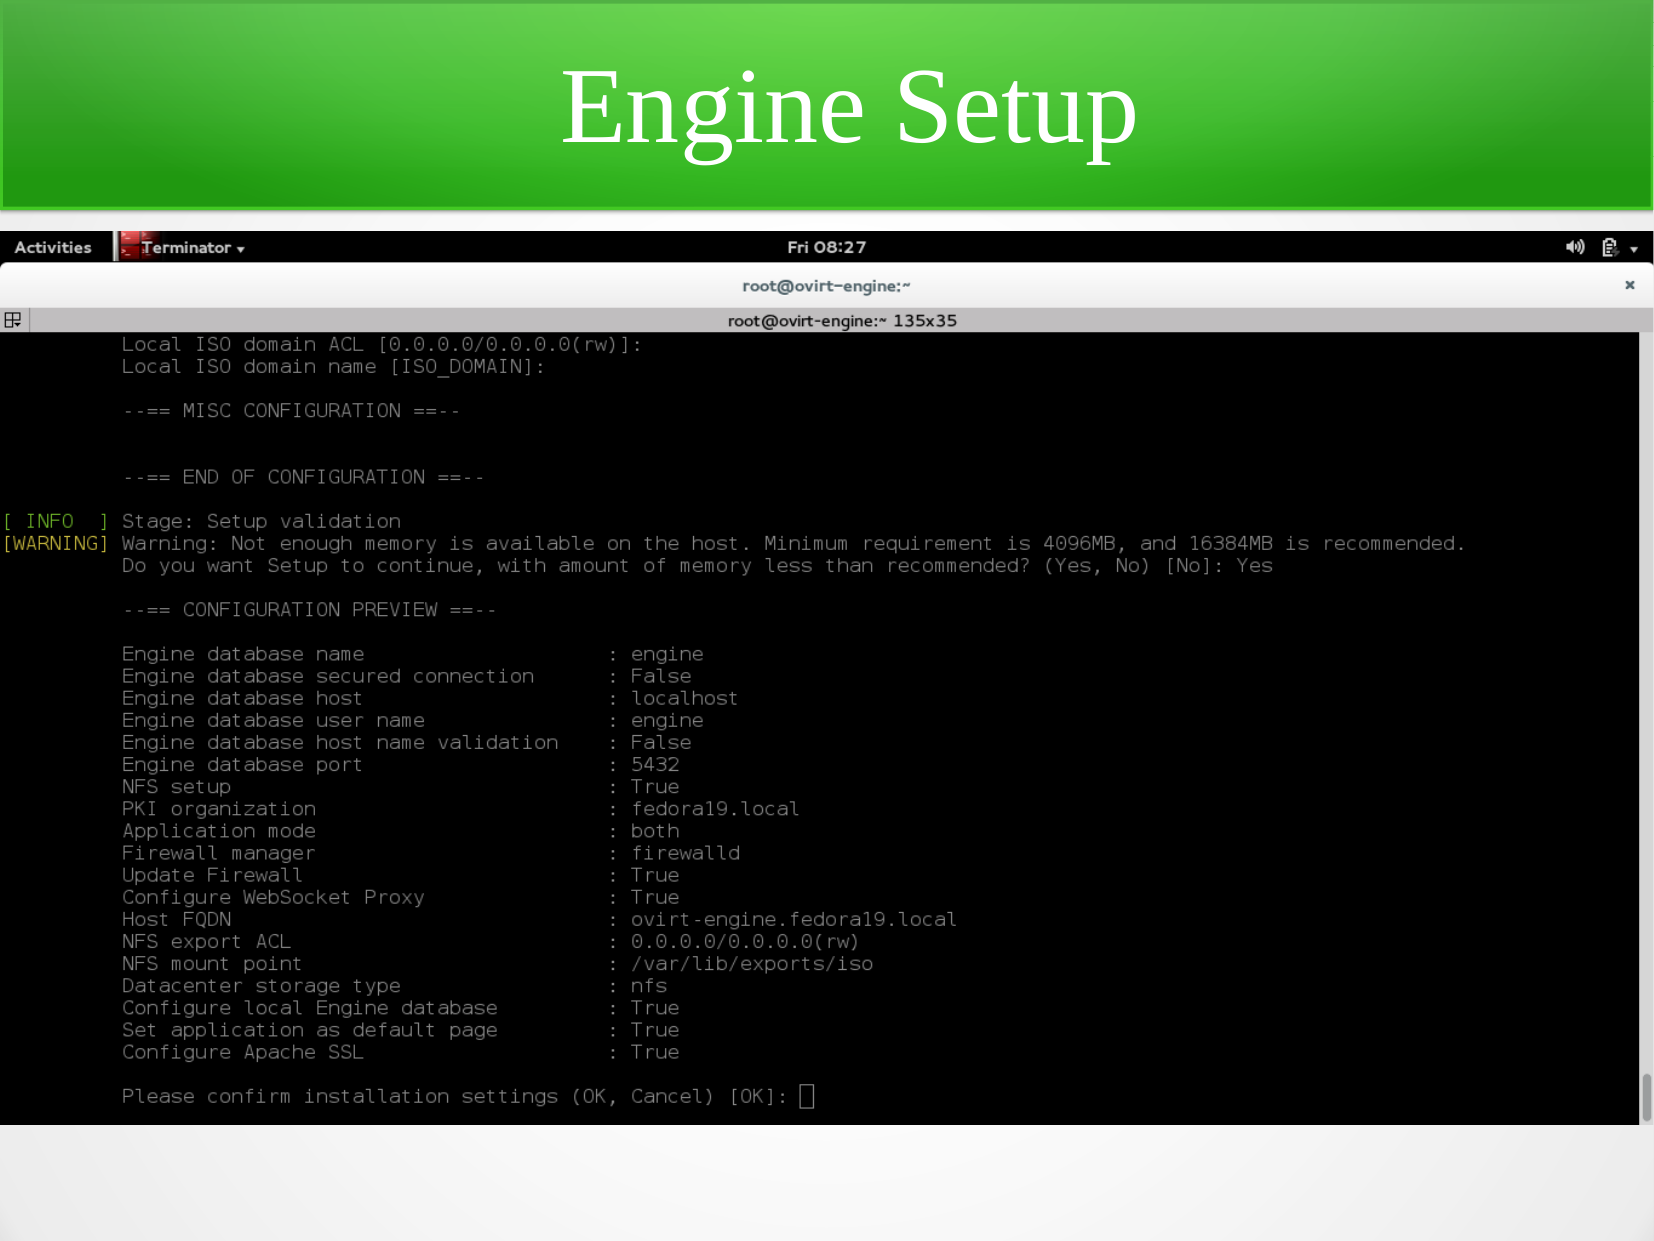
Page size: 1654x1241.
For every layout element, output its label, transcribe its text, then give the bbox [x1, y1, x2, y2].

picture [0, 231, 1654, 1126]
title Engine Setup [86, 11, 1576, 200]
